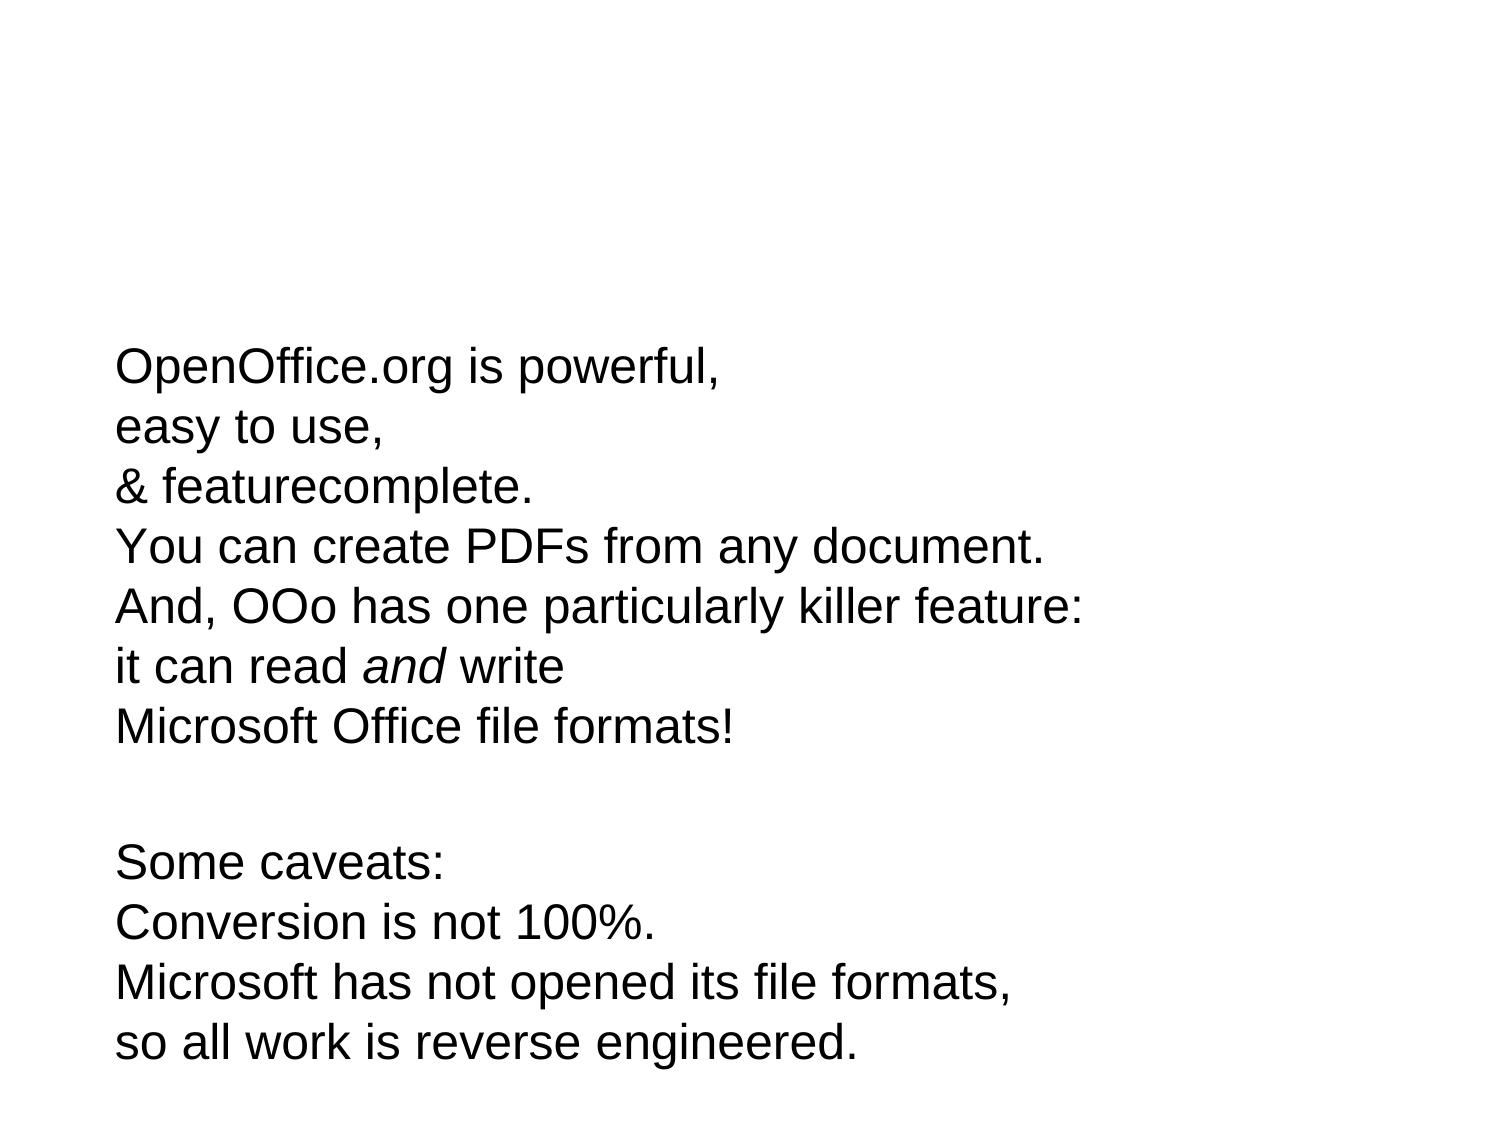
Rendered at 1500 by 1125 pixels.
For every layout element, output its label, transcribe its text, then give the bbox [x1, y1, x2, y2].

text_box Some caveats: Conversion is not 100%. Microsoft has not opened its file formats, so all work is reverse engineered. [100, 822, 1400, 1078]
text_box OpenOffice.org is powerful, easy to use, & featurecomplete. You can create PDFs from any document. And, OOo has one particularly killer feature: it can read and write Microsoft Office file formats! [100, 326, 1400, 822]
